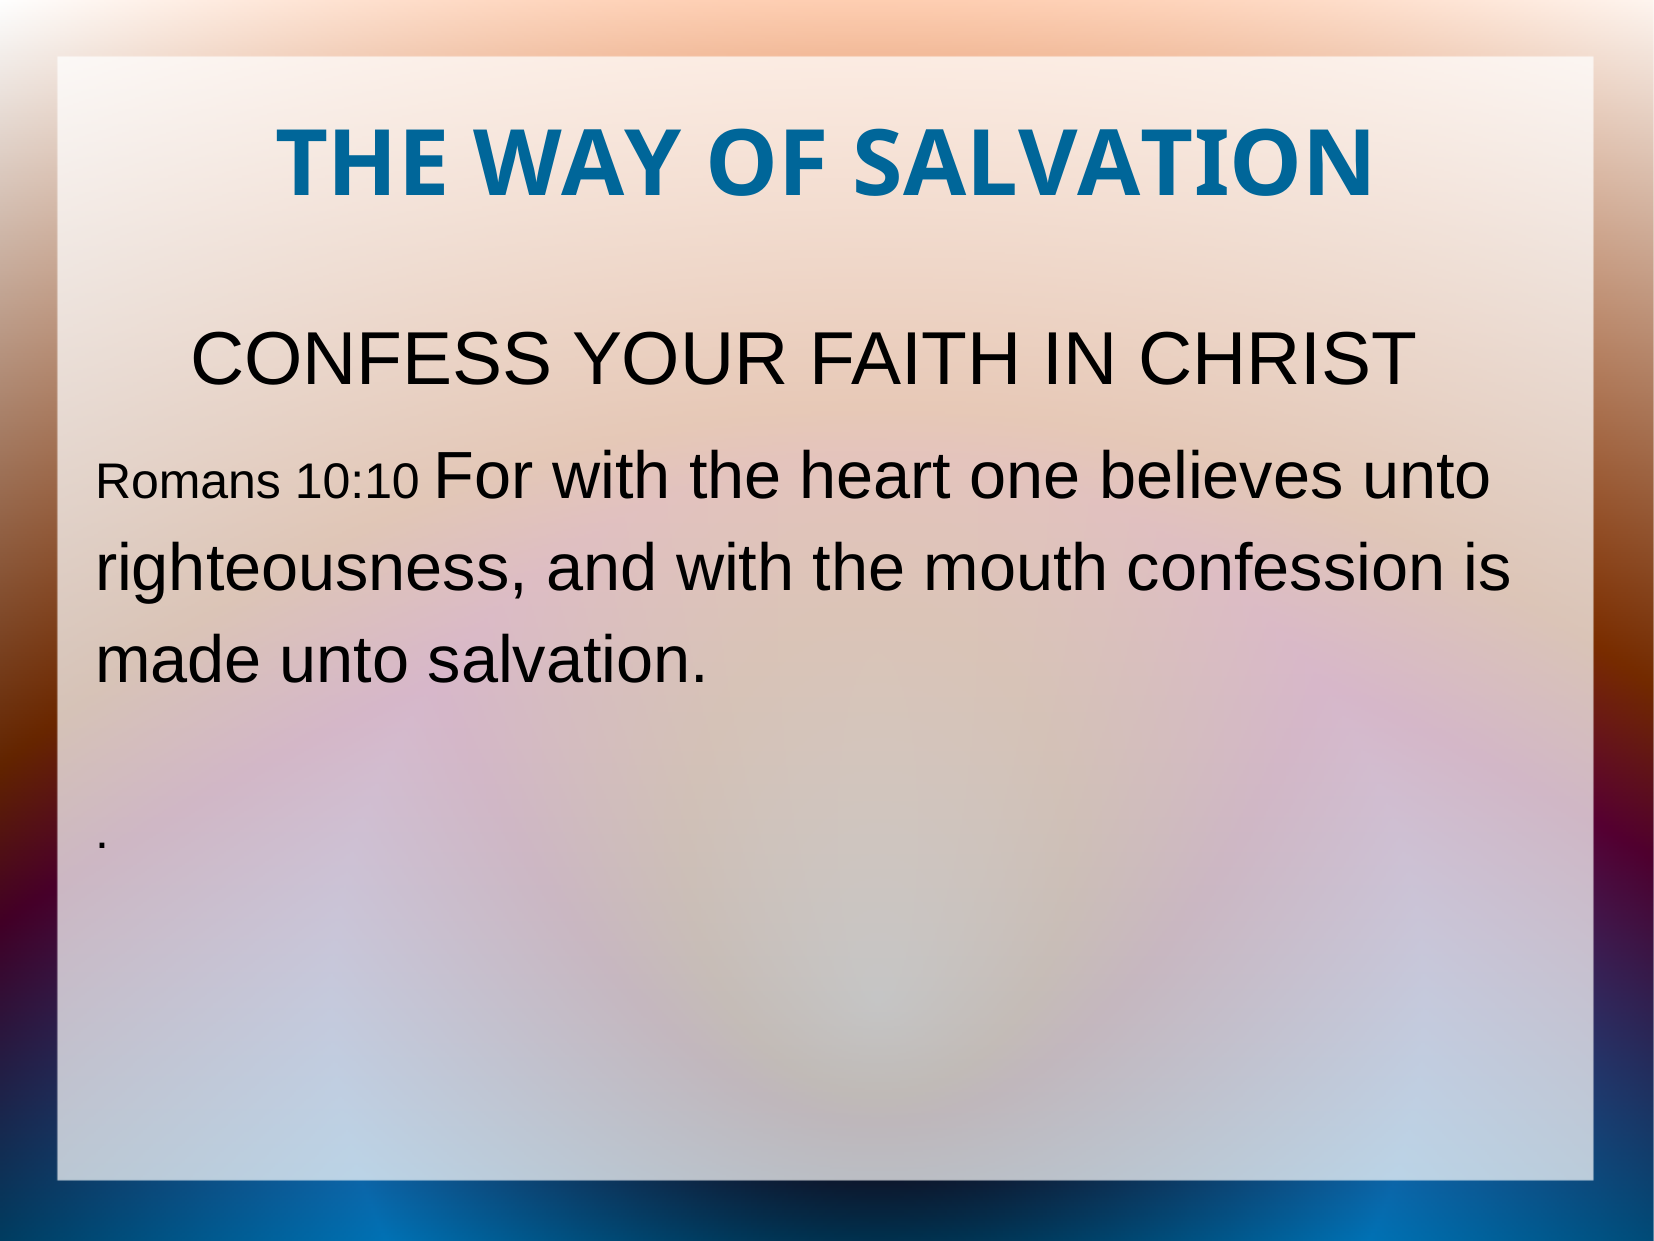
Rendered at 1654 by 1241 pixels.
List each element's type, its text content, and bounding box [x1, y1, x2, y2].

title THE WAY OF SALVATION [82, 103, 1571, 215]
text_box CONFESS YOUR FAITH IN CHRIST Romans 10:10 For with the heart one believes unto righteousness, and with the mouth confession is made unto salvation. . [80, 222, 1597, 875]
